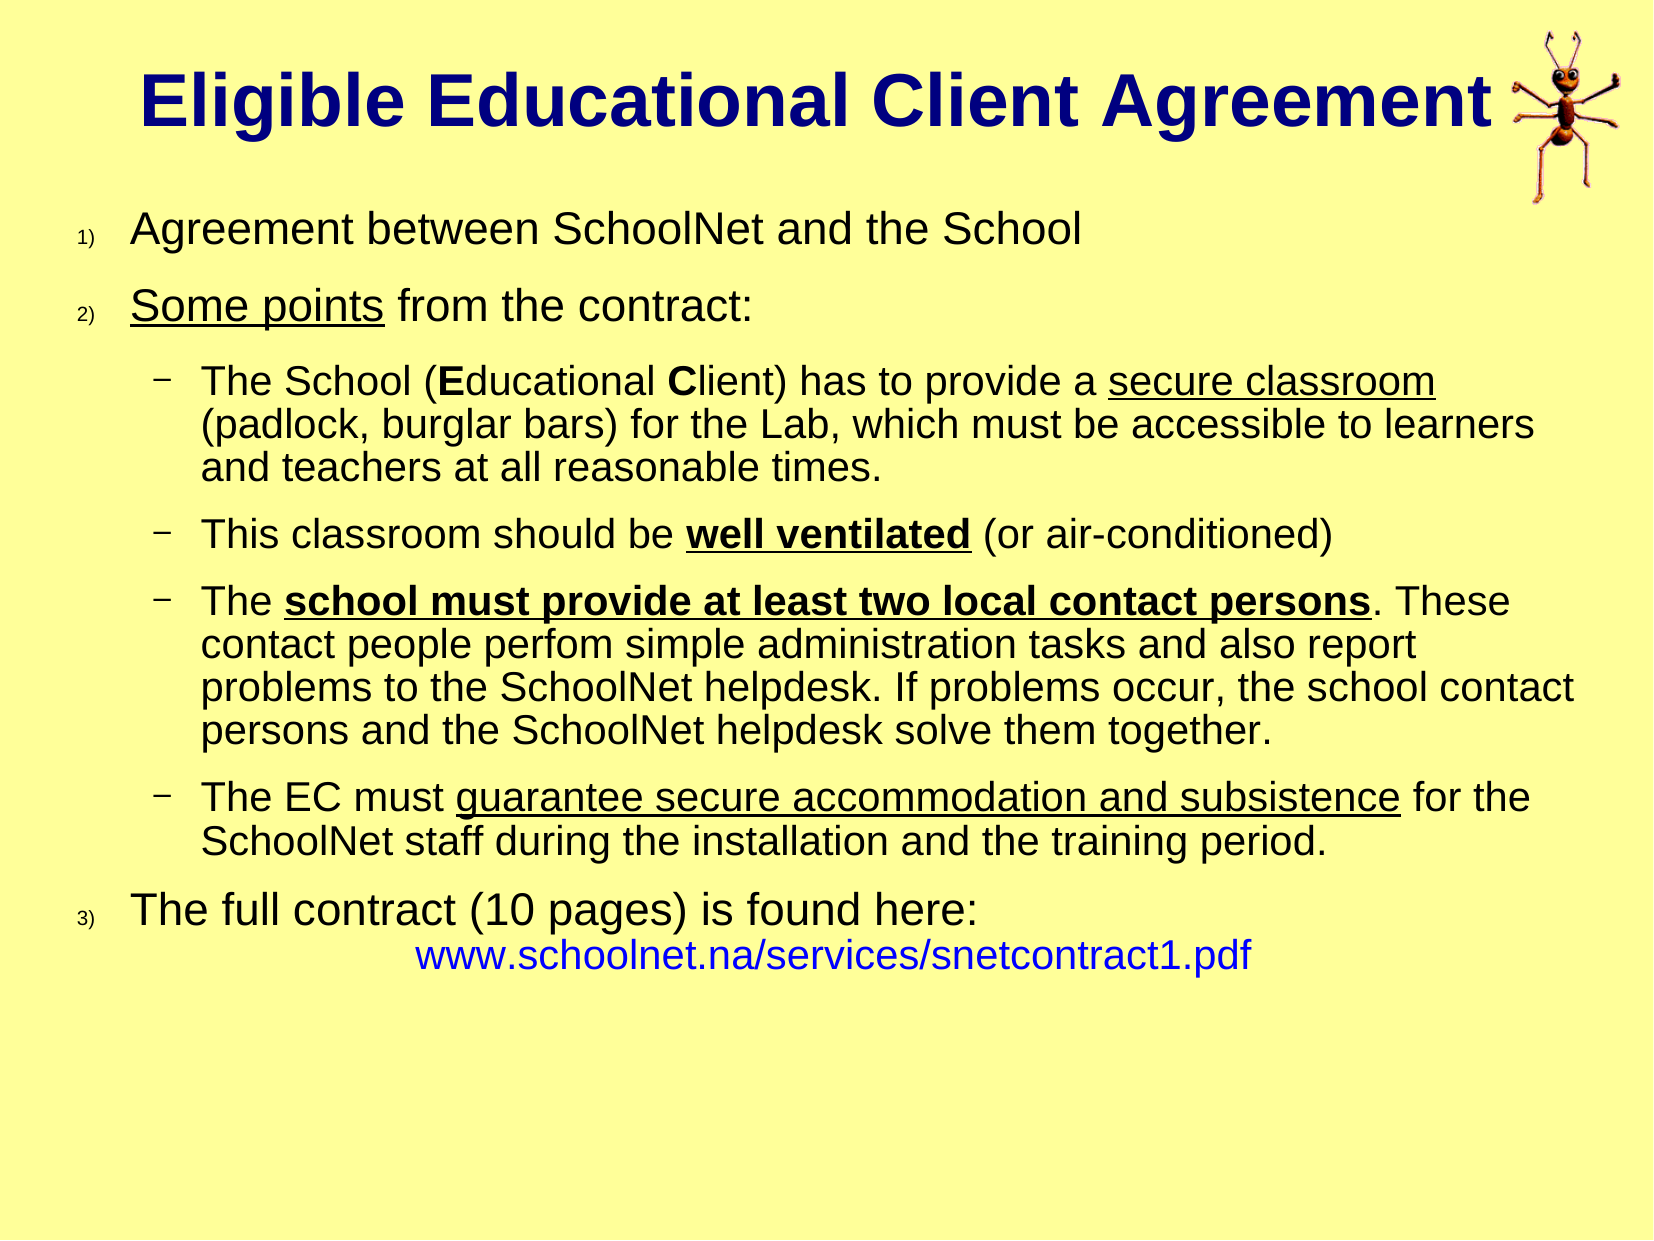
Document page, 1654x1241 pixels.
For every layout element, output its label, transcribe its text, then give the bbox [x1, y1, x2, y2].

picture [1505, 29, 1625, 207]
title Eligible Educational Client Agreement [59, 29, 1505, 178]
list Agreement between SchoolNet and the School Some points from the contract: The School (Educational Client) has to provide a secure classroom (padlock, burglar bars) for the Lab, which must be accessible to learners and teachers at all reasonable times. This classroom should be well ventilated (or air-conditioned) The school must provide at least two local contact persons. These contact people perfom simple administration tasks and also report problems to the SchoolNet helpdesk. If problems occur, the school contact persons and the SchoolNet helpdesk solve them together. The EC must guarantee secure accommodation and subsistence for the SchoolNet staff during the installation and the training period. The full contract (10 pages) is found here: www.schoolnet.na/services/snetcontract1.pdf [59, 206, 1595, 1056]
